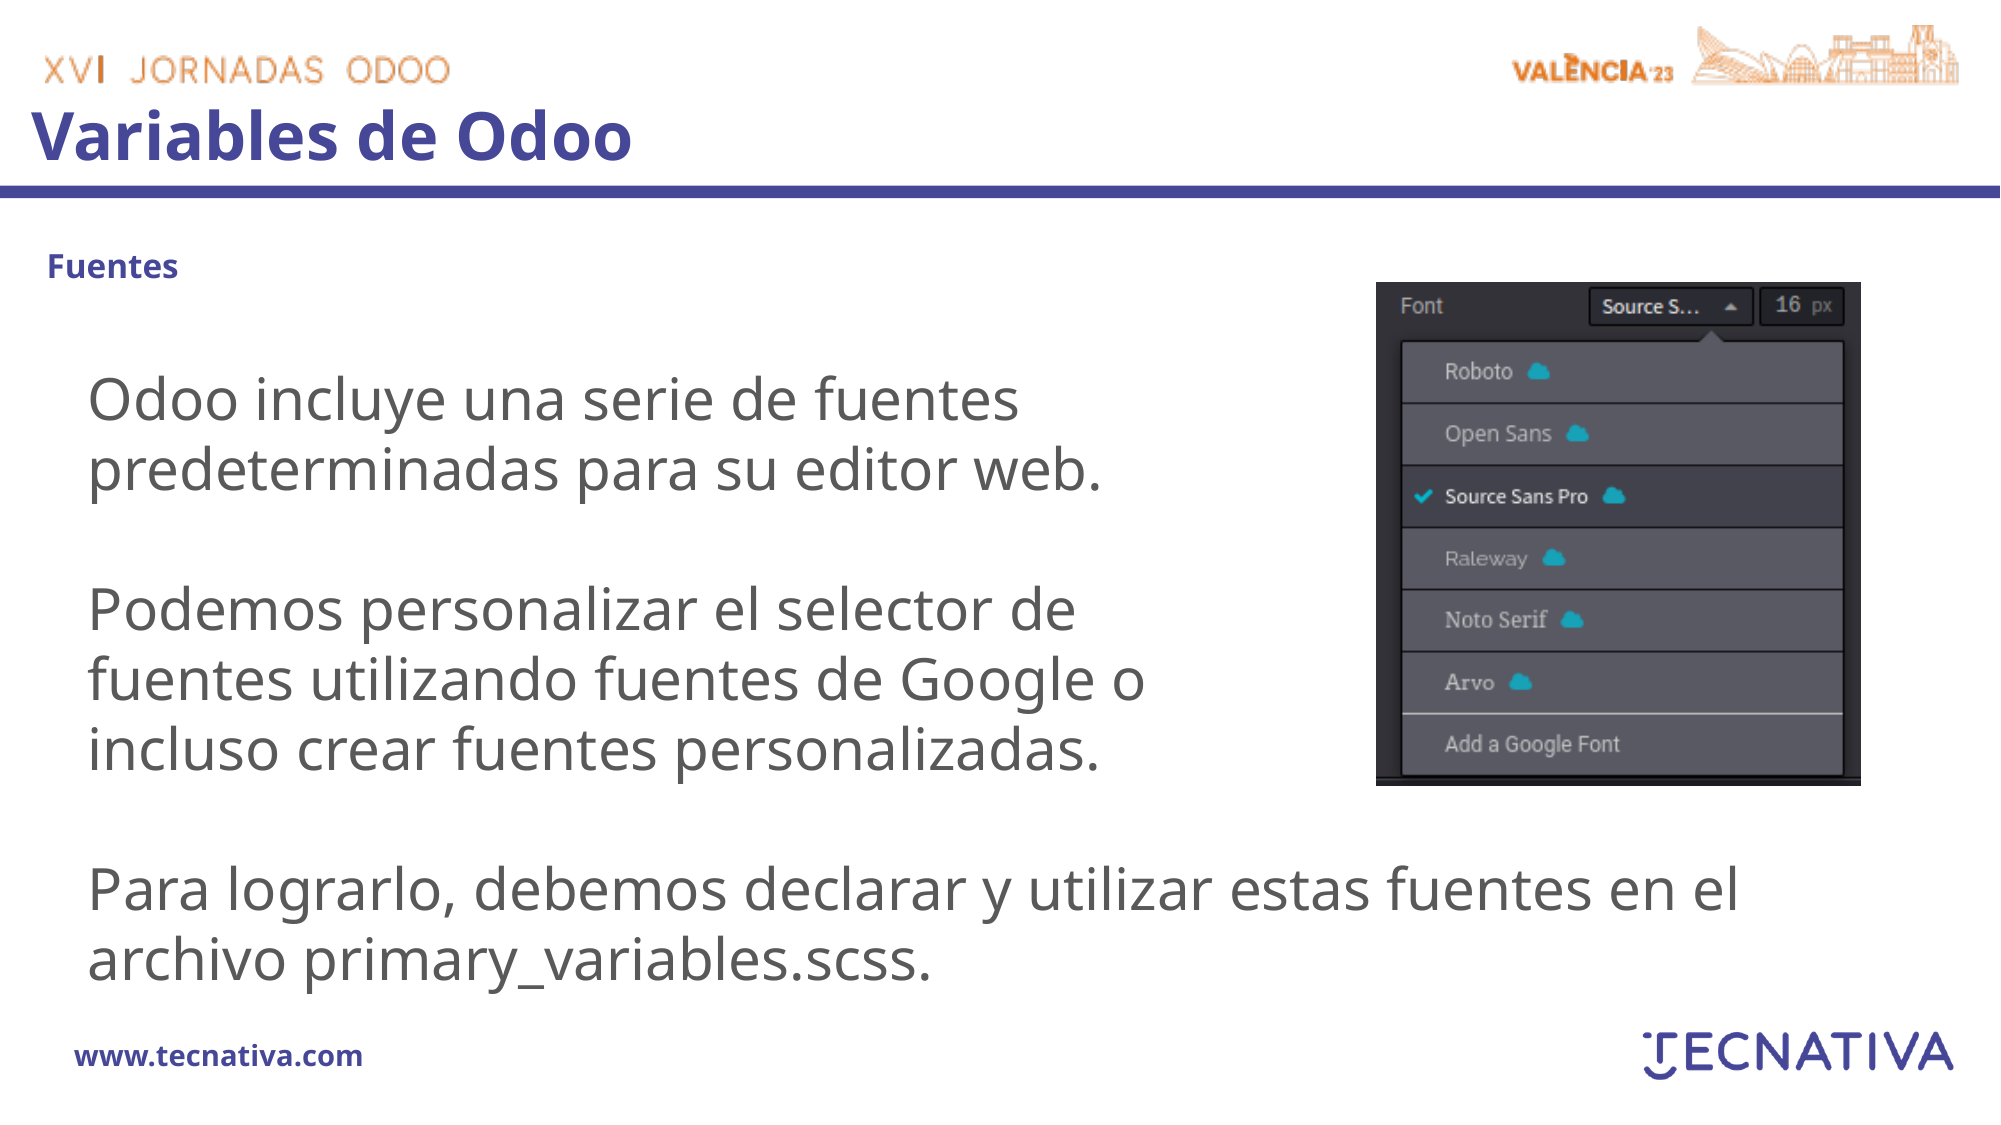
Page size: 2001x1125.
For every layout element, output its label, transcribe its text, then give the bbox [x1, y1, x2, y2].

text_box Fuentes [31, 241, 1063, 293]
text_box Odoo incluye una serie de fuentes predeterminadas para su editor web. Podemos personalizar el selector de fuentes utilizando fuentes de Google o incluso crear fuentes personalizadas. Para lograrlo, debemos declarar y utilizar estas fuentes en el archivo primary_variables.scss. [72, 354, 1932, 1070]
text_box www.tecnativa.com [58, 1033, 1091, 1080]
picture [1610, 1001, 1983, 1104]
picture [45, 25, 1959, 95]
picture [1376, 282, 1861, 786]
text_box Variables de Odoo [31, 102, 1421, 207]
